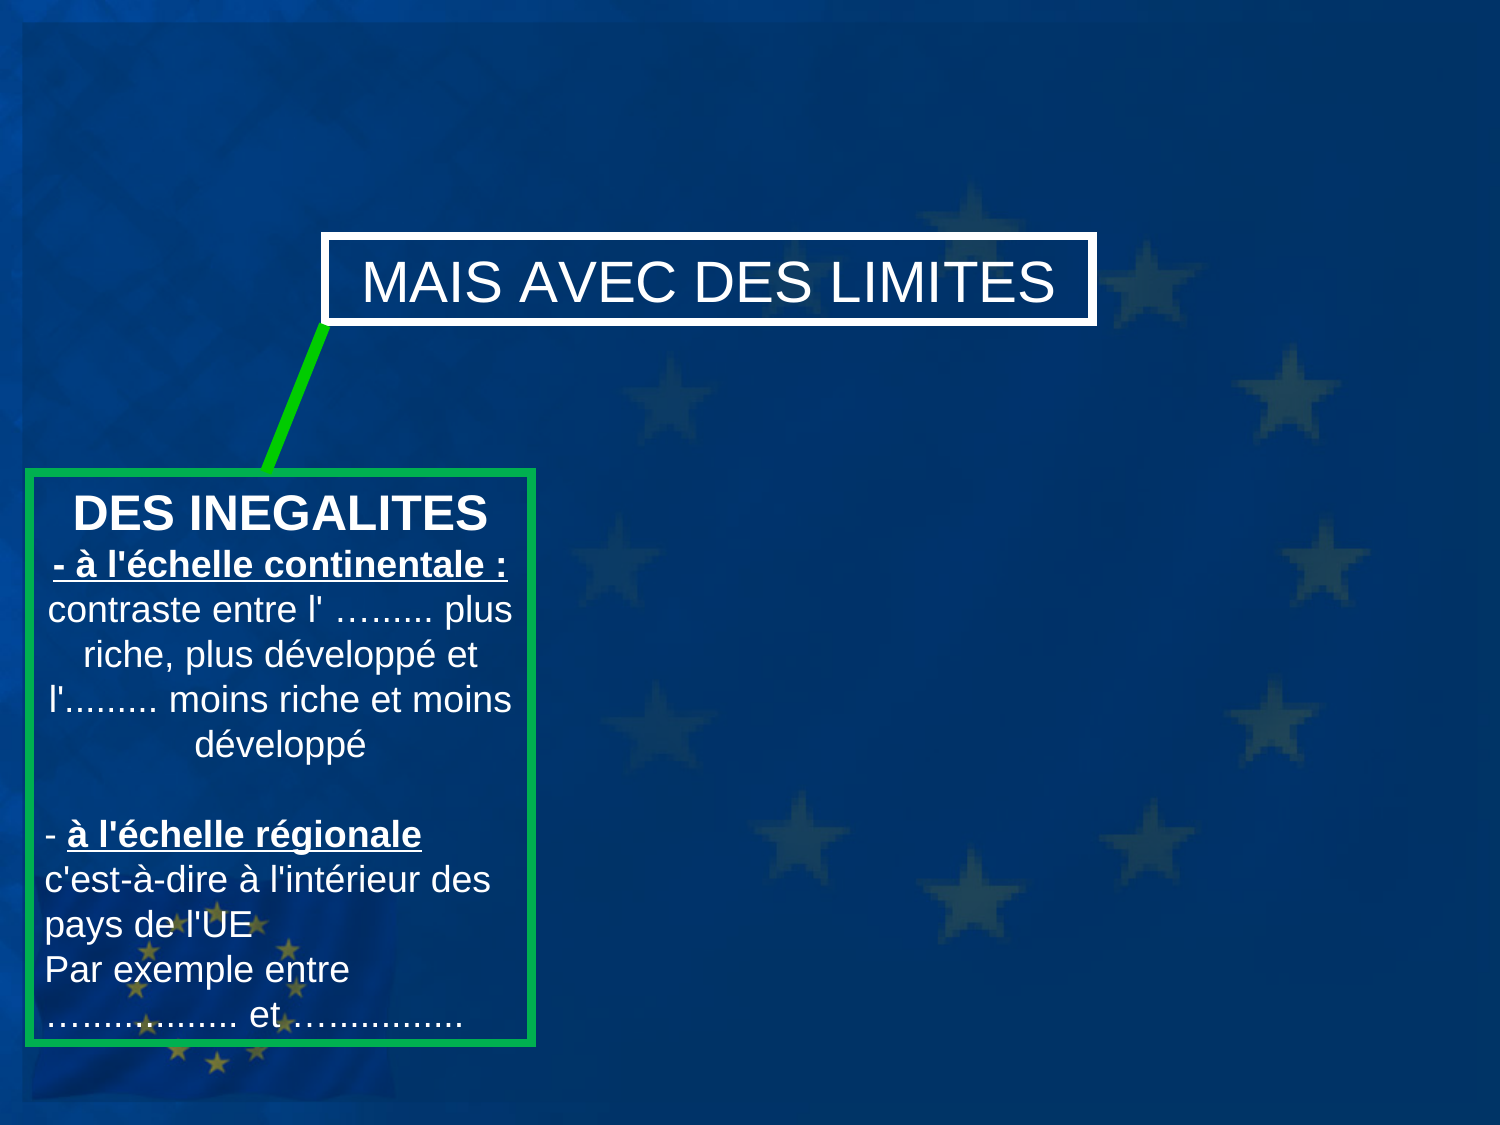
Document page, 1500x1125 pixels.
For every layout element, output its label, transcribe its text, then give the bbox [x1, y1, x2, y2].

picture [0, 0, 1500, 1125]
text_box DES INEGALITES - à l'échelle continentale : contraste entre l' …...... plus riche, plus développé et l'......... moins riche et moins développé - à l'échelle régionale c'est-à-dire à l'intérieur des pays de l'UE Par exemple entre …............... et …............. [29, 472, 532, 1043]
text_box MAIS AVEC DES LIMITES [324, 236, 1093, 322]
